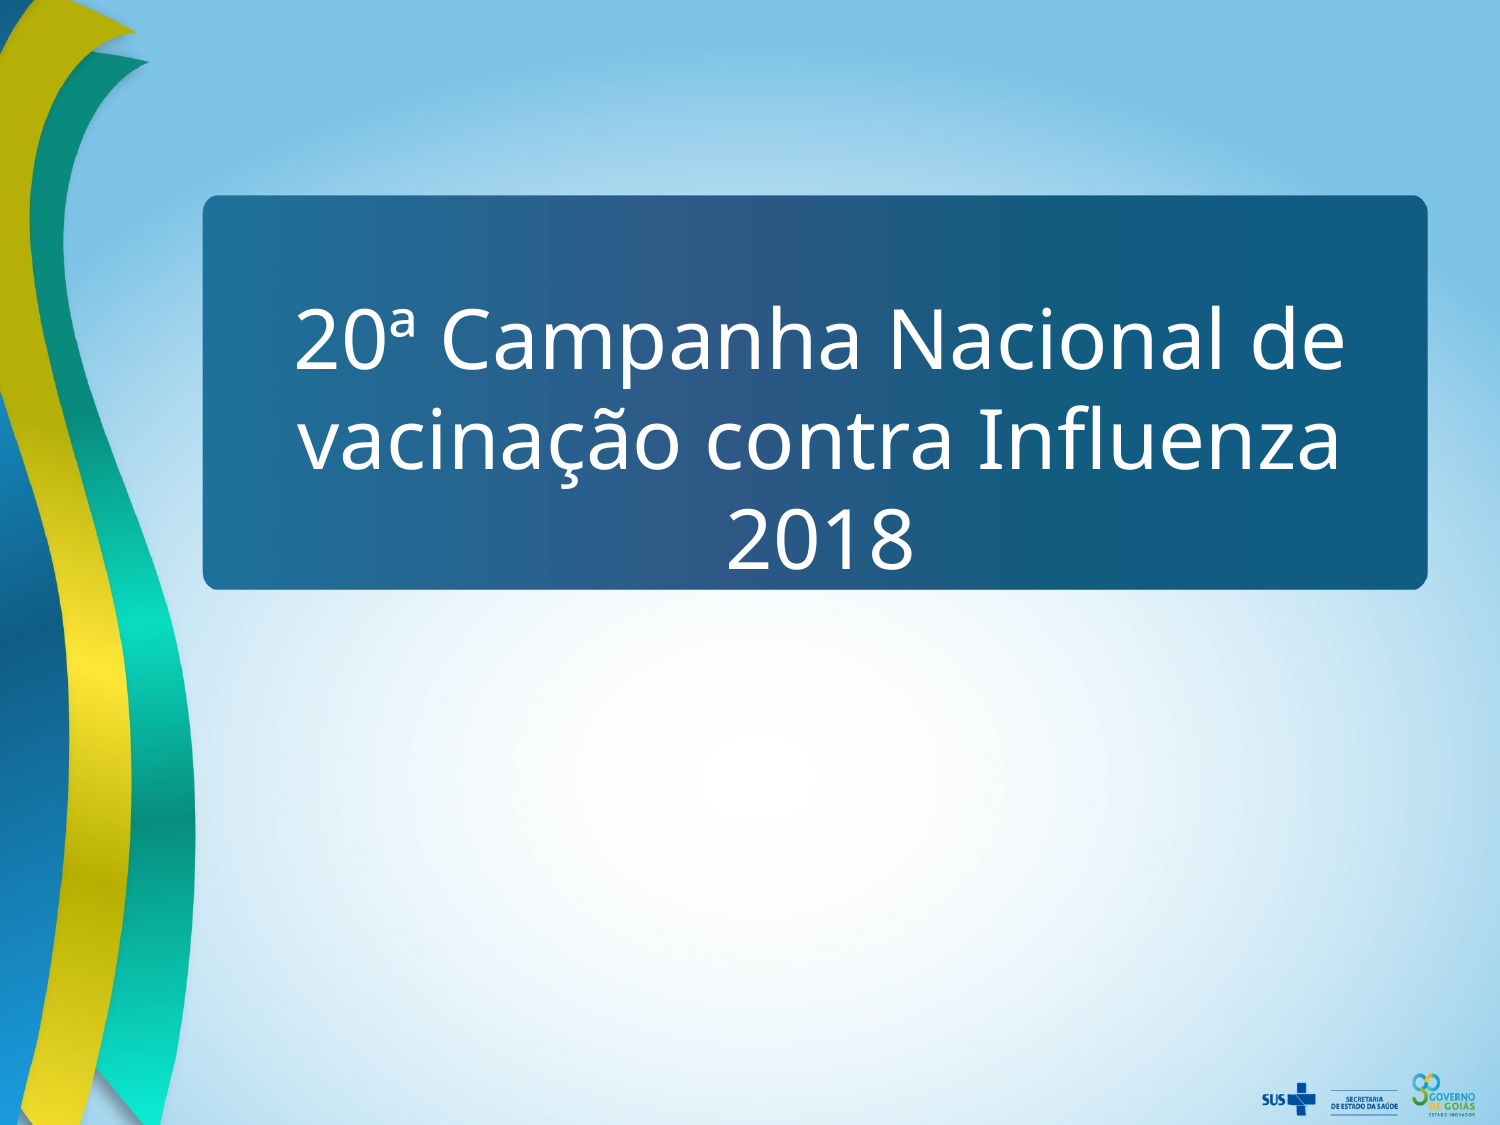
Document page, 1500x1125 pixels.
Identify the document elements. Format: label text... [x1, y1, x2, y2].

picture [0, 0, 1500, 1125]
text_box 20ª Campanha Nacional de vacinação contra Influenza 2018 [265, 278, 1376, 494]
